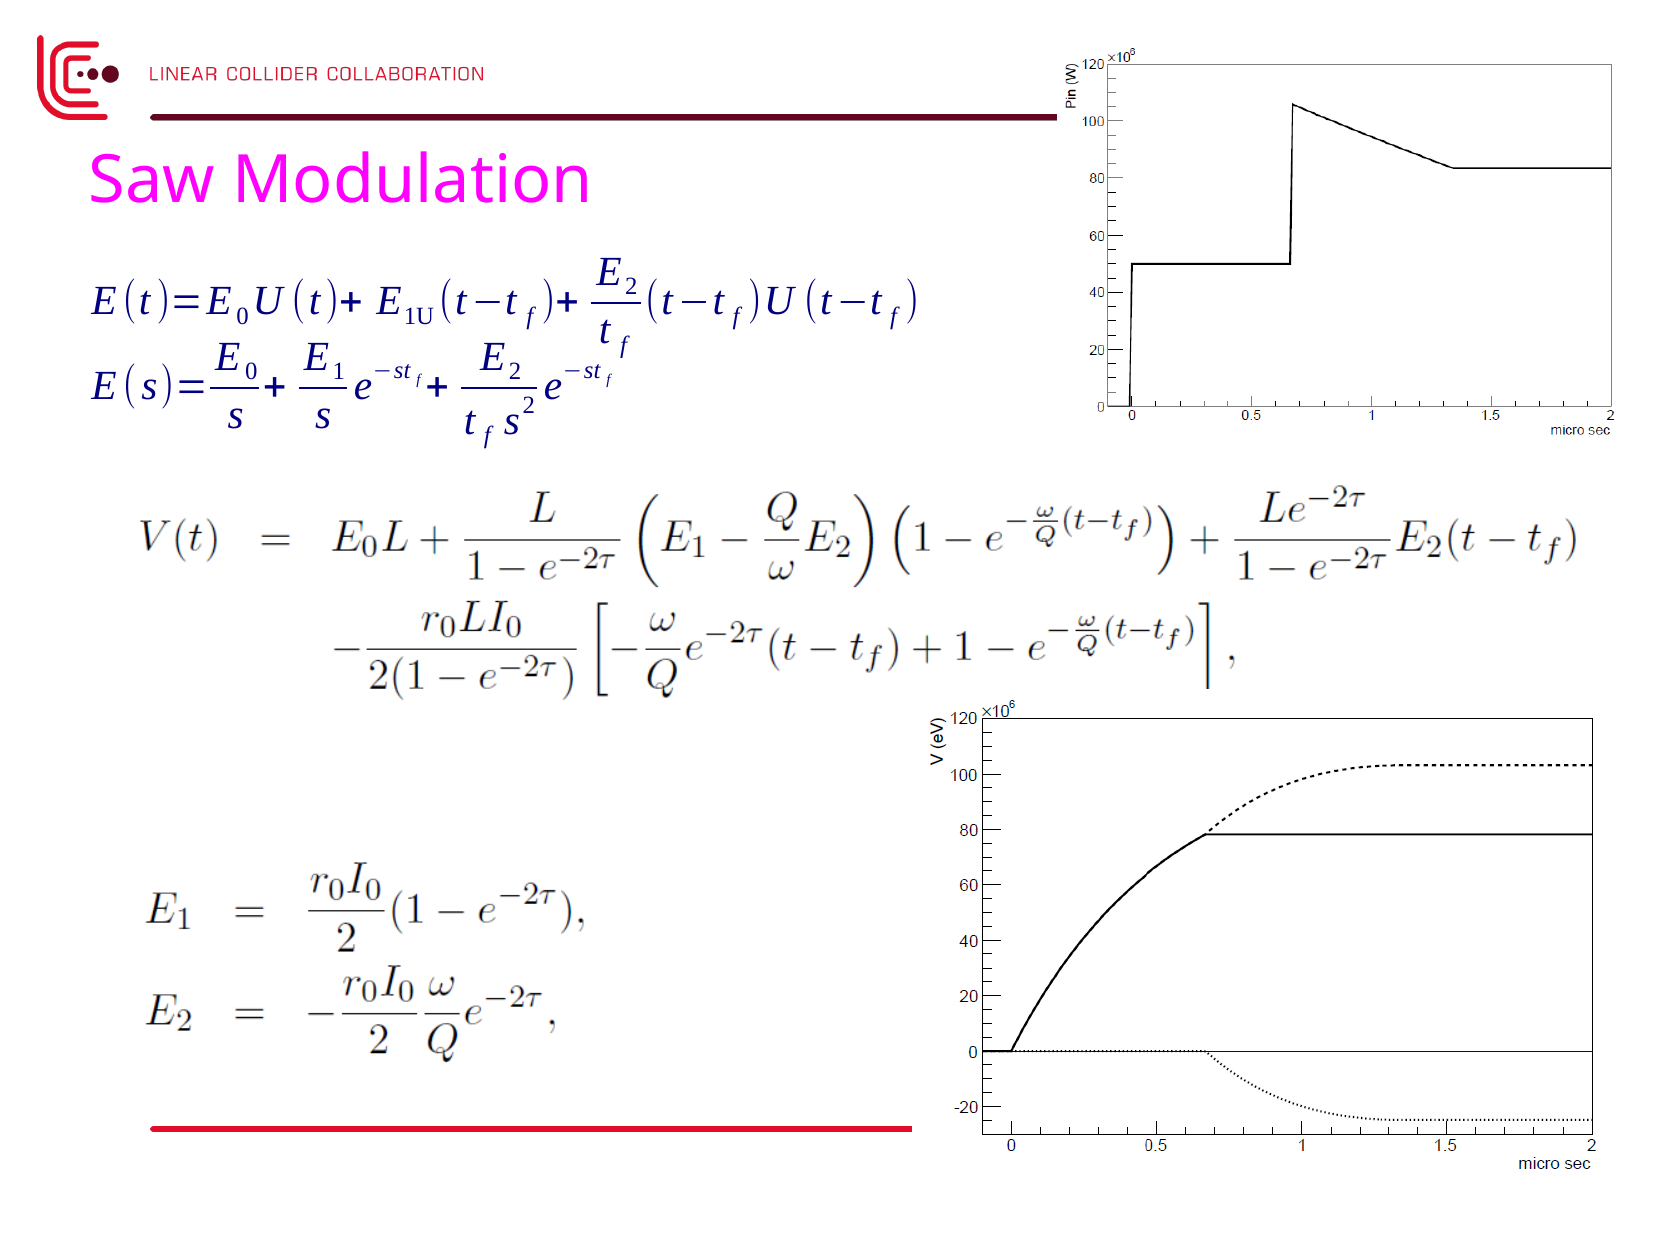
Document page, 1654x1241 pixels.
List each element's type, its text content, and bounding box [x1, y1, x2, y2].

chart [82, 248, 926, 449]
title Saw Modulation [88, 73, 1057, 281]
picture [118, 46, 1630, 1182]
picture [37, 35, 483, 120]
